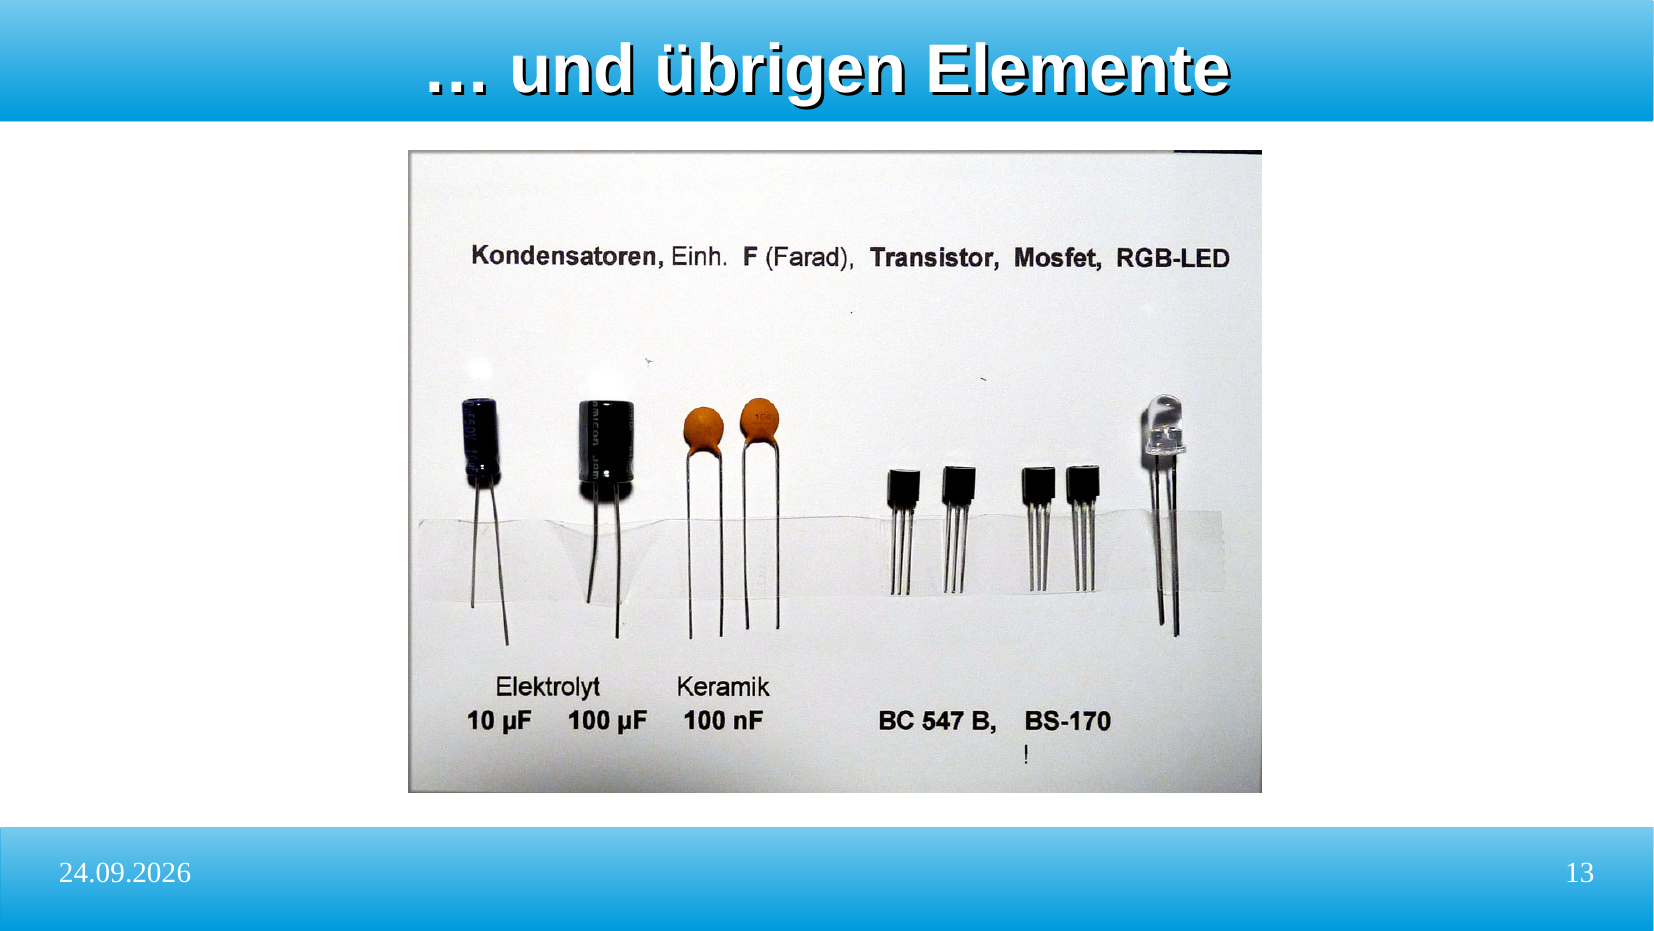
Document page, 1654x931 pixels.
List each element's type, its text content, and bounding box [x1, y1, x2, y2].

title … und übrigen Elemente [59, 29, 1595, 108]
picture [408, 150, 1262, 793]
